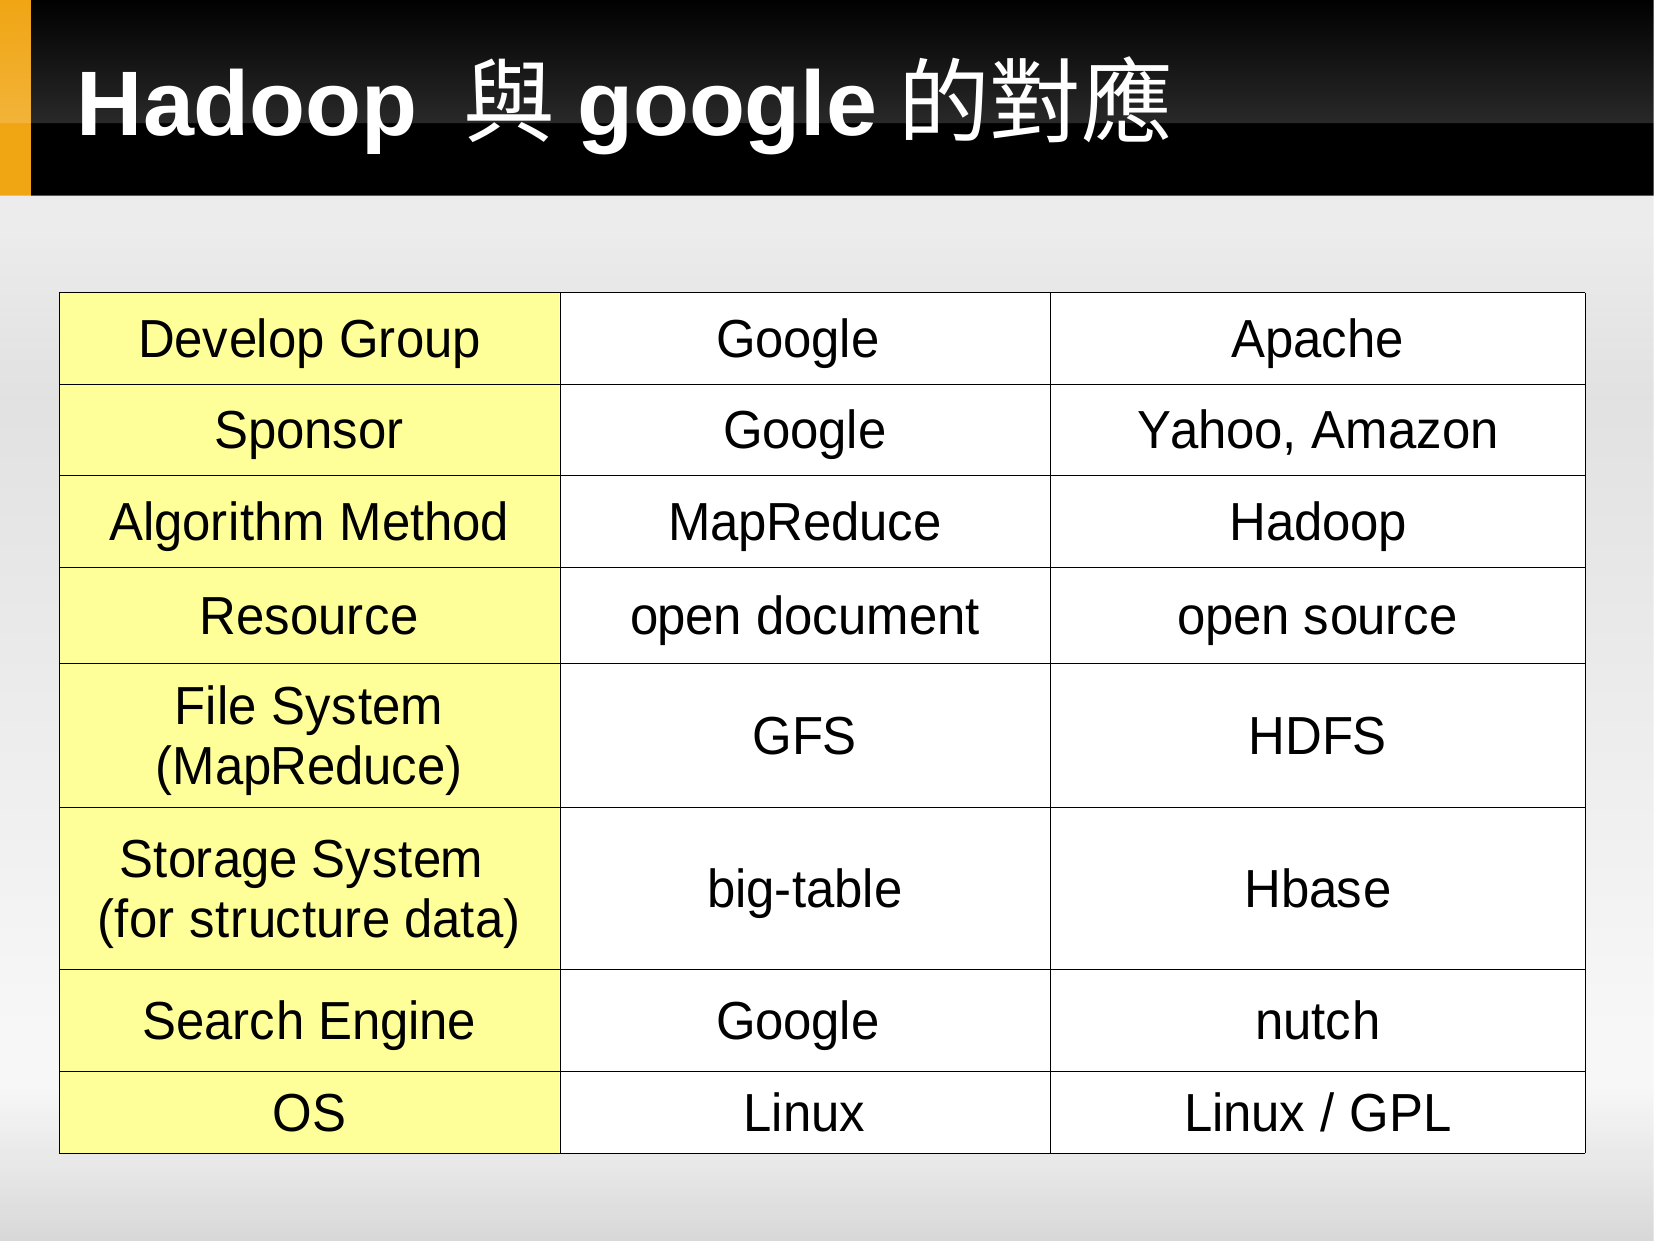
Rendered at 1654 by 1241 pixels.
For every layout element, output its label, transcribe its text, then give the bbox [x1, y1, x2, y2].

title Hadoop 與google的對應 [76, 0, 1565, 208]
chart [59, 292, 1654, 1156]
picture [0, 0, 1654, 1241]
